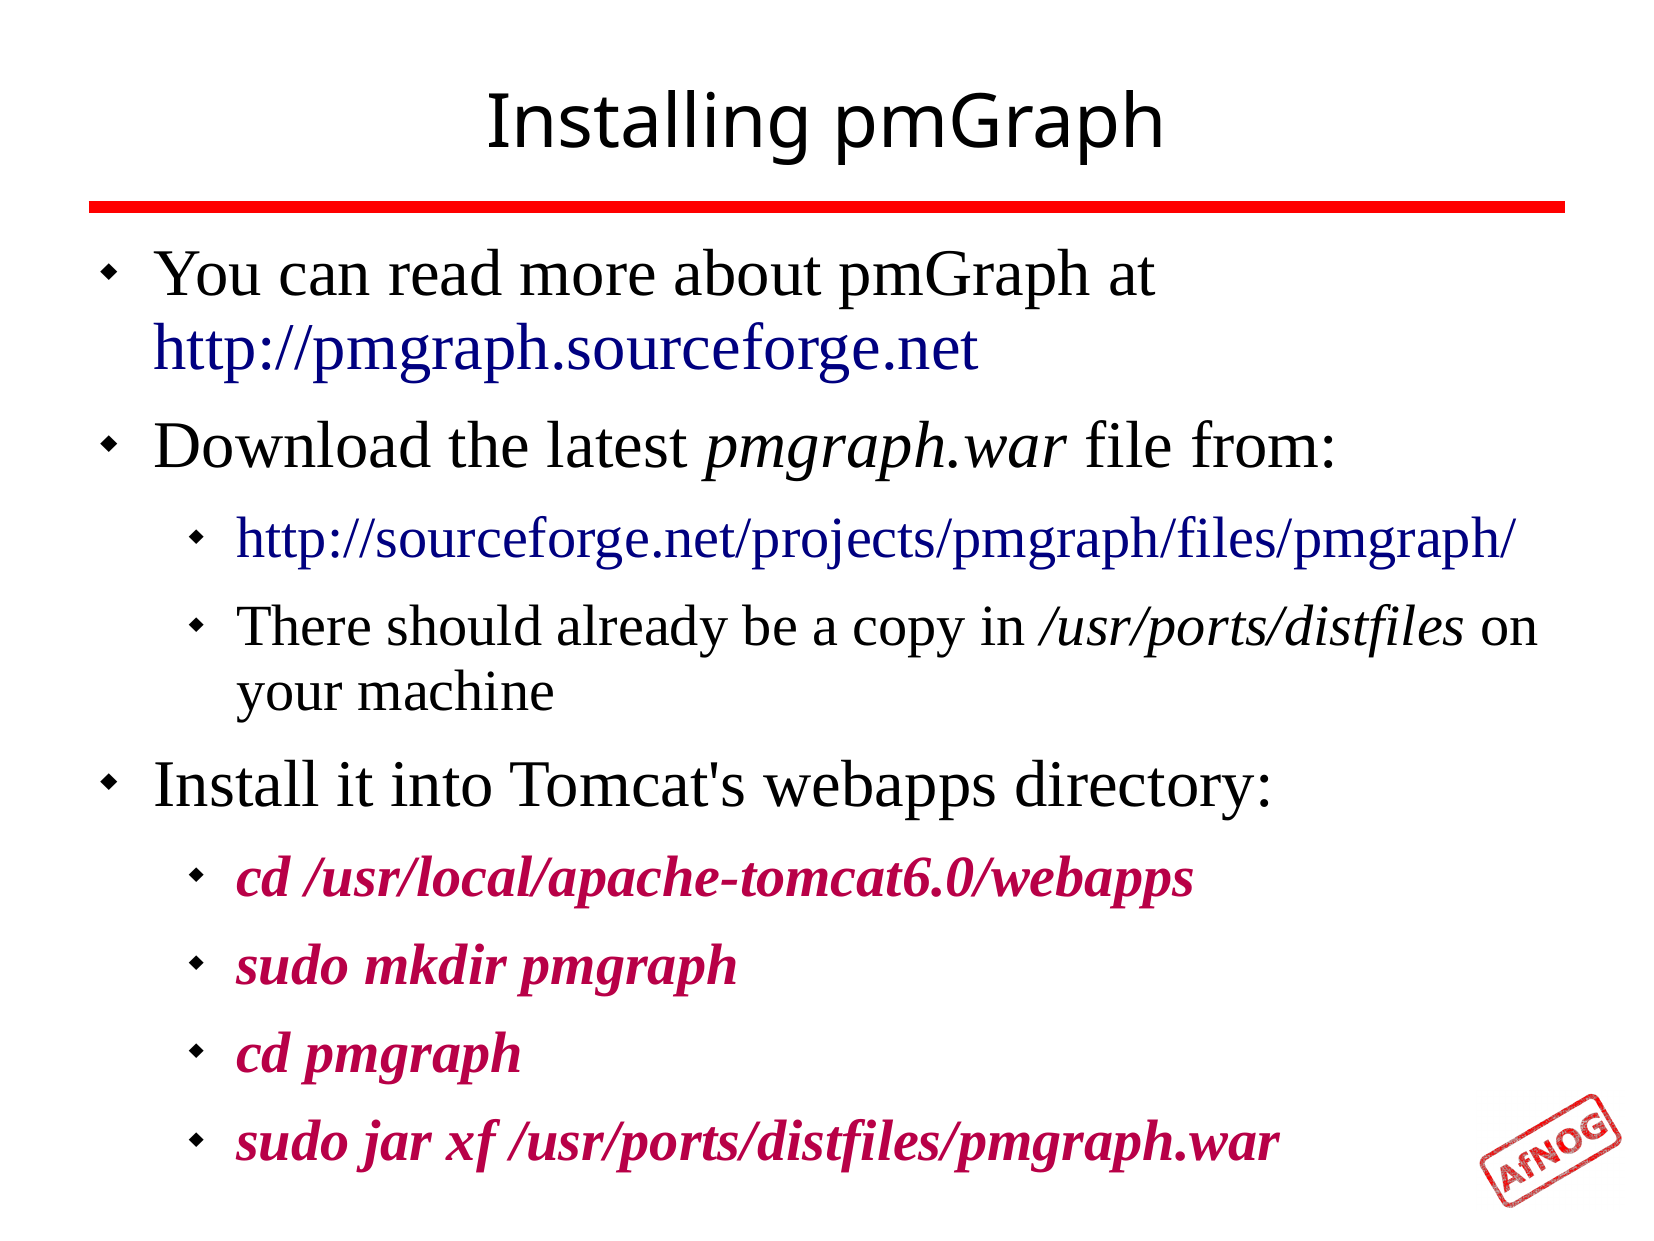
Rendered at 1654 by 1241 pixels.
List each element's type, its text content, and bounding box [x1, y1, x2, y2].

list You can read more about pmGraph at http://pmgraph.sourceforge.net Download the latest pmgraph.war file from: http://sourceforge.net/projects/pmgraph/files/pmgraph/ There should already be a copy in /usr/ports/distfiles on your machine Install it into Tomcat's webapps directory: cd /usr/local/apache-tomcat6.0/webapps sudo mkdir pmgraph cd pmgraph sudo jar xf /usr/ports/distfiles/pmgraph.war [82, 236, 1571, 1174]
title Installing pmGraph [82, 29, 1571, 207]
picture [1476, 1090, 1625, 1211]
